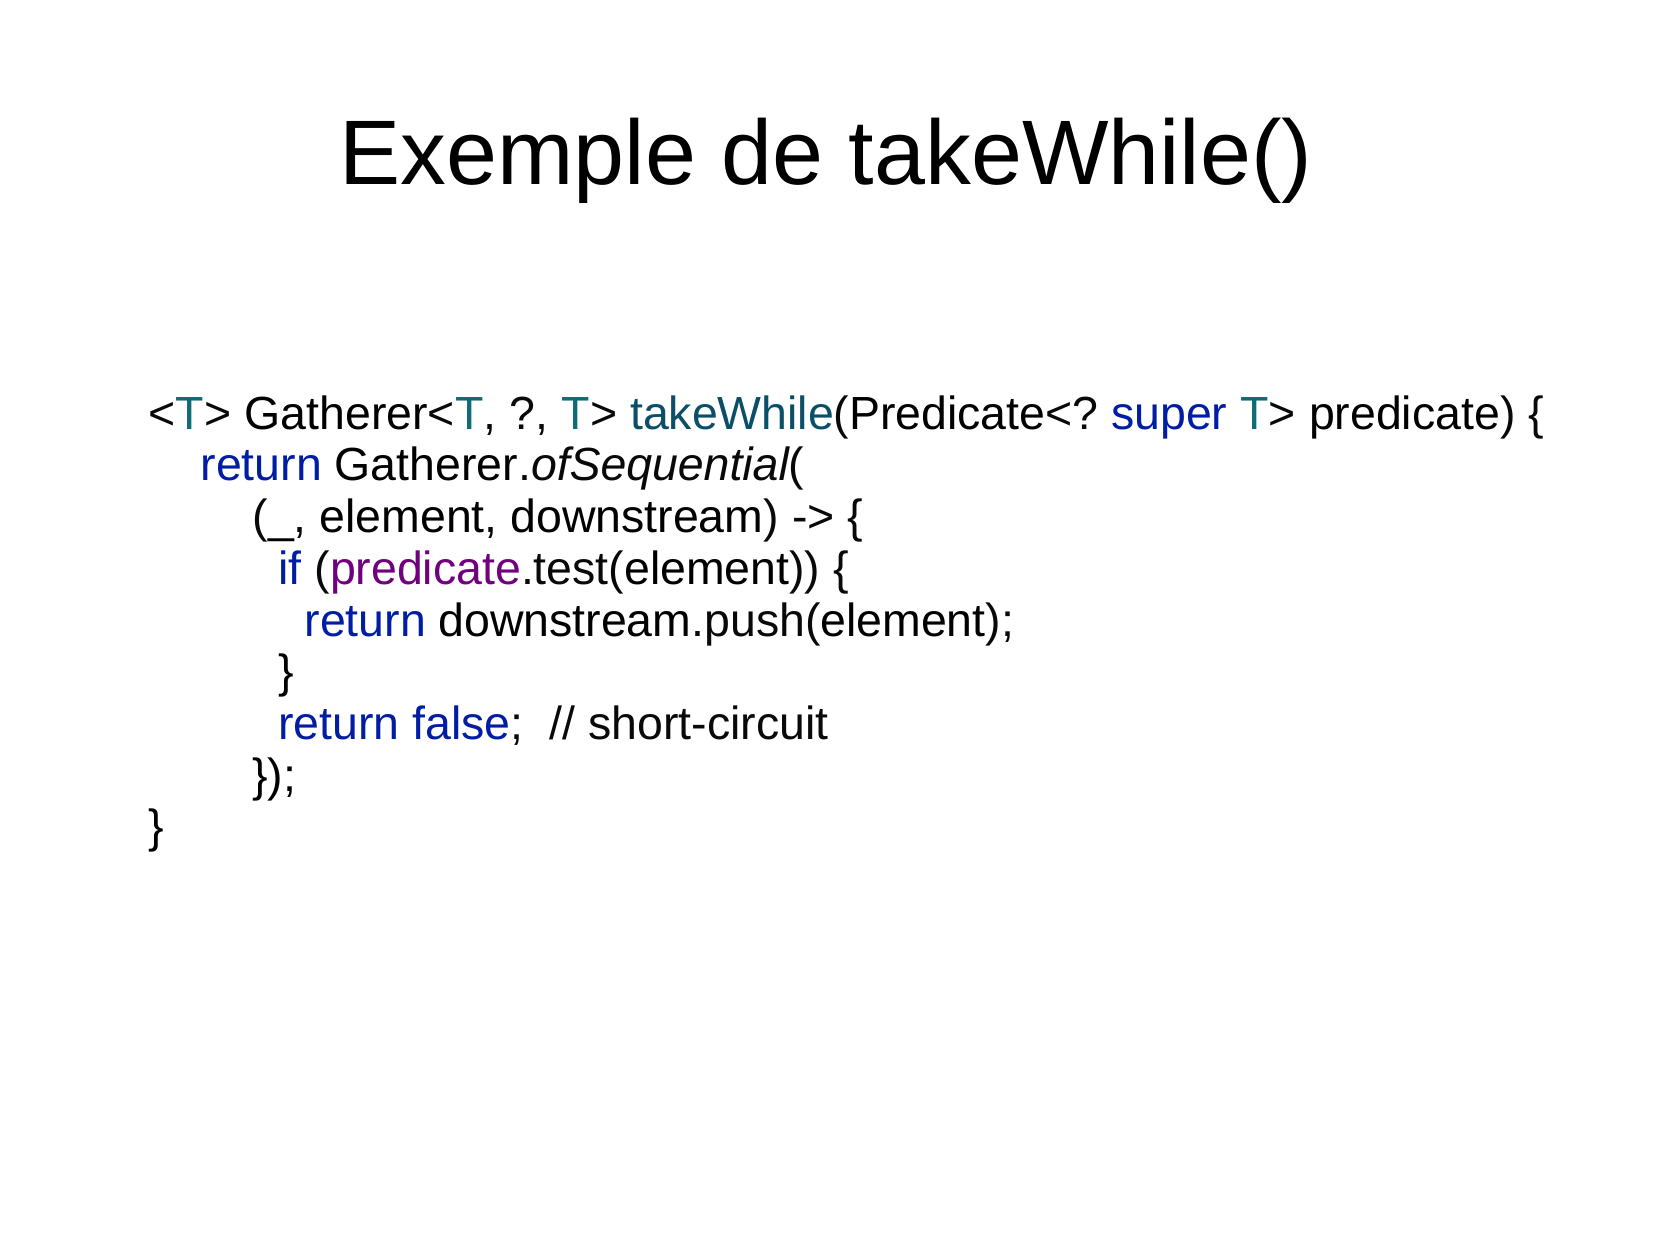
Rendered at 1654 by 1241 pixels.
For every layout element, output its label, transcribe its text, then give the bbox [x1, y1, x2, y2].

title Exemple de takeWhile() [82, 49, 1571, 257]
list <T> Gatherer<T, ?, T> takeWhile(Predicate<? super T> predicate) { return Gatherer.ofSequential( (_, element, downstream) -> { if (predicate.test(element)) { return downstream.push(element); } return false; // short-circuit }); } [82, 290, 1571, 1010]
